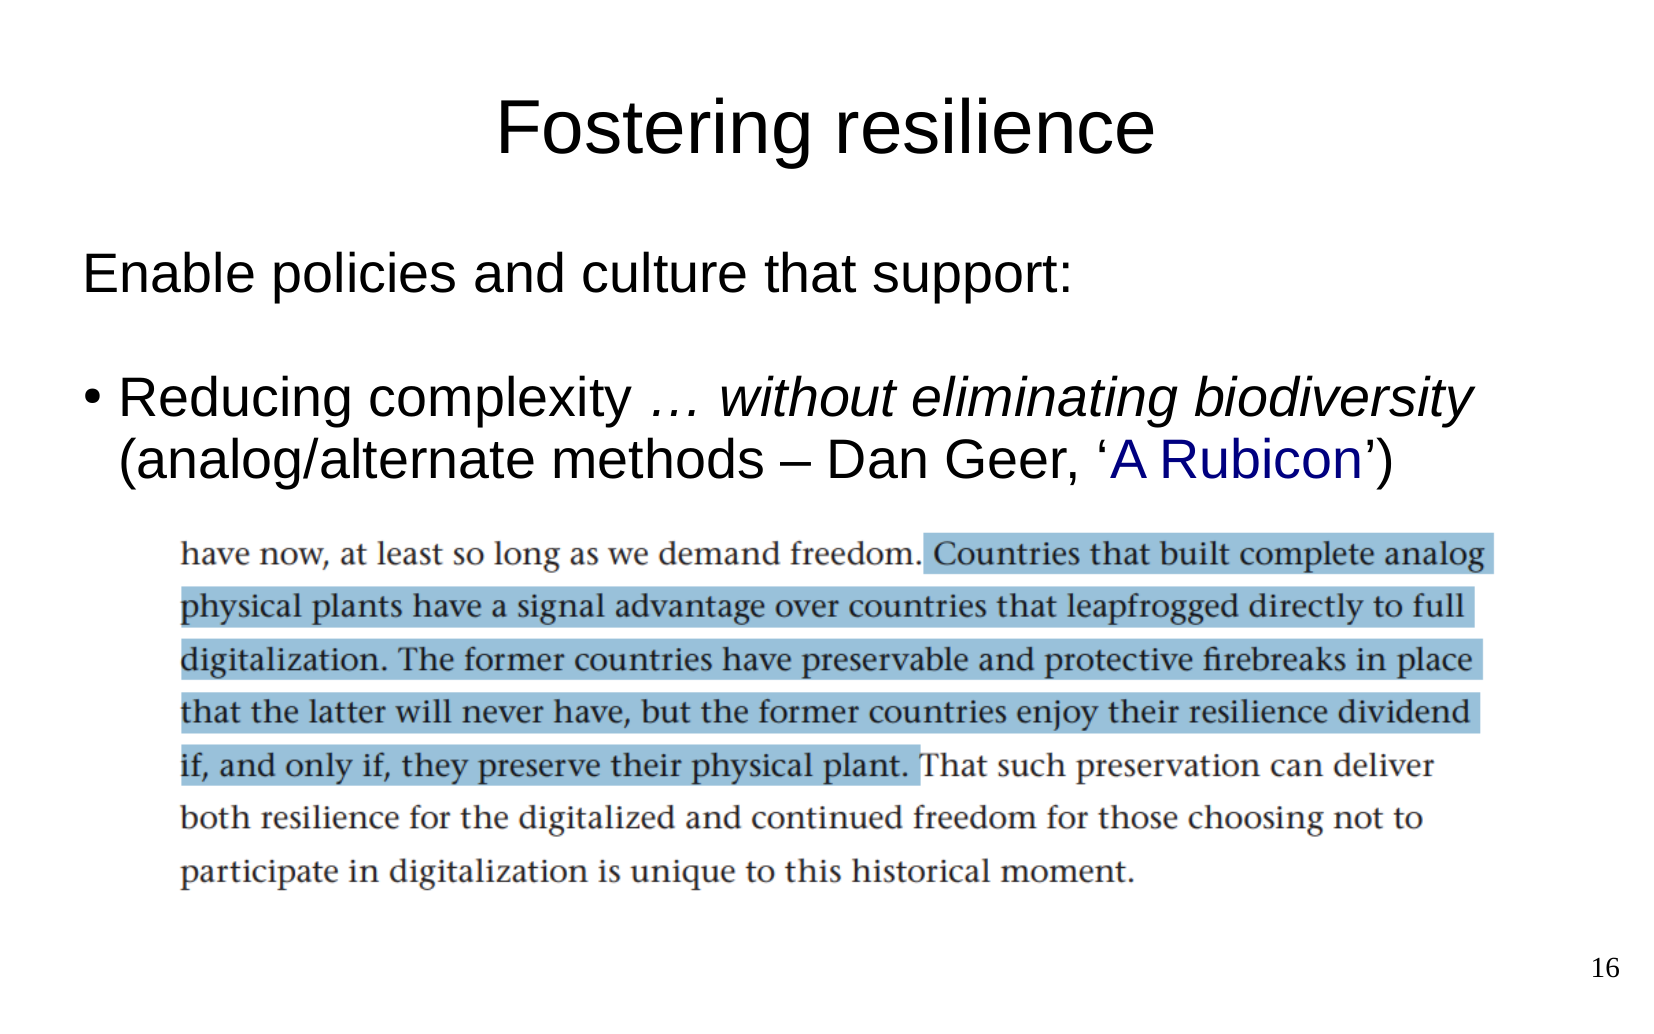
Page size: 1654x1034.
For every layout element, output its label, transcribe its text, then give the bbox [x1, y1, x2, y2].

picture [150, 500, 1501, 901]
text_box <number> [1560, 951, 1621, 1023]
title Fostering resilience [82, 41, 1571, 214]
subtitle Enable policies and culture that support: Reducing complexity … without eliminating biodiversity (analog/alternate methods – Dan Geer, ‘A Rubicon’) [82, 241, 1571, 842]
